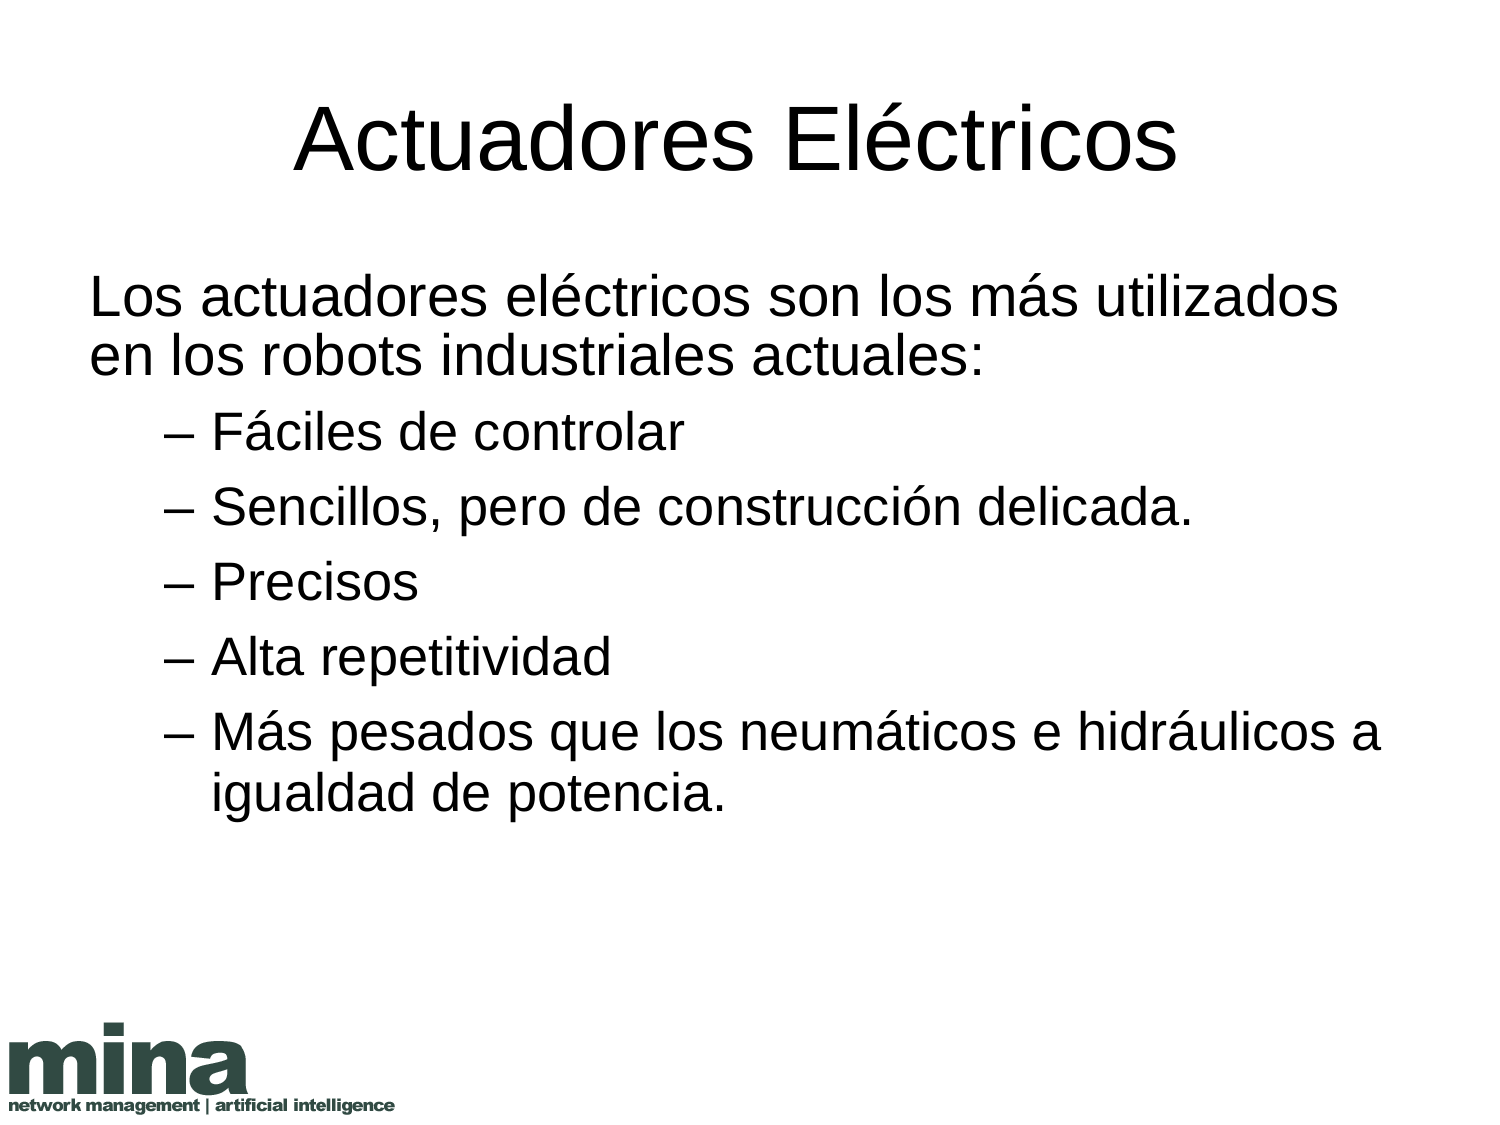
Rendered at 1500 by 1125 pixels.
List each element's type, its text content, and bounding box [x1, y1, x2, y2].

title Actuadores Eléctricos [75, 45, 1426, 233]
picture [0, 1016, 402, 1119]
list Los actuadores eléctricos son los más utilizados en los robots industriales actuales: Fáciles de controlar Sencillos, pero de construcción delicada. Precisos Alta repetitividad Más pesados que los neumáticos e hidráulicos a igualdad de potencia. [75, 262, 1426, 1006]
